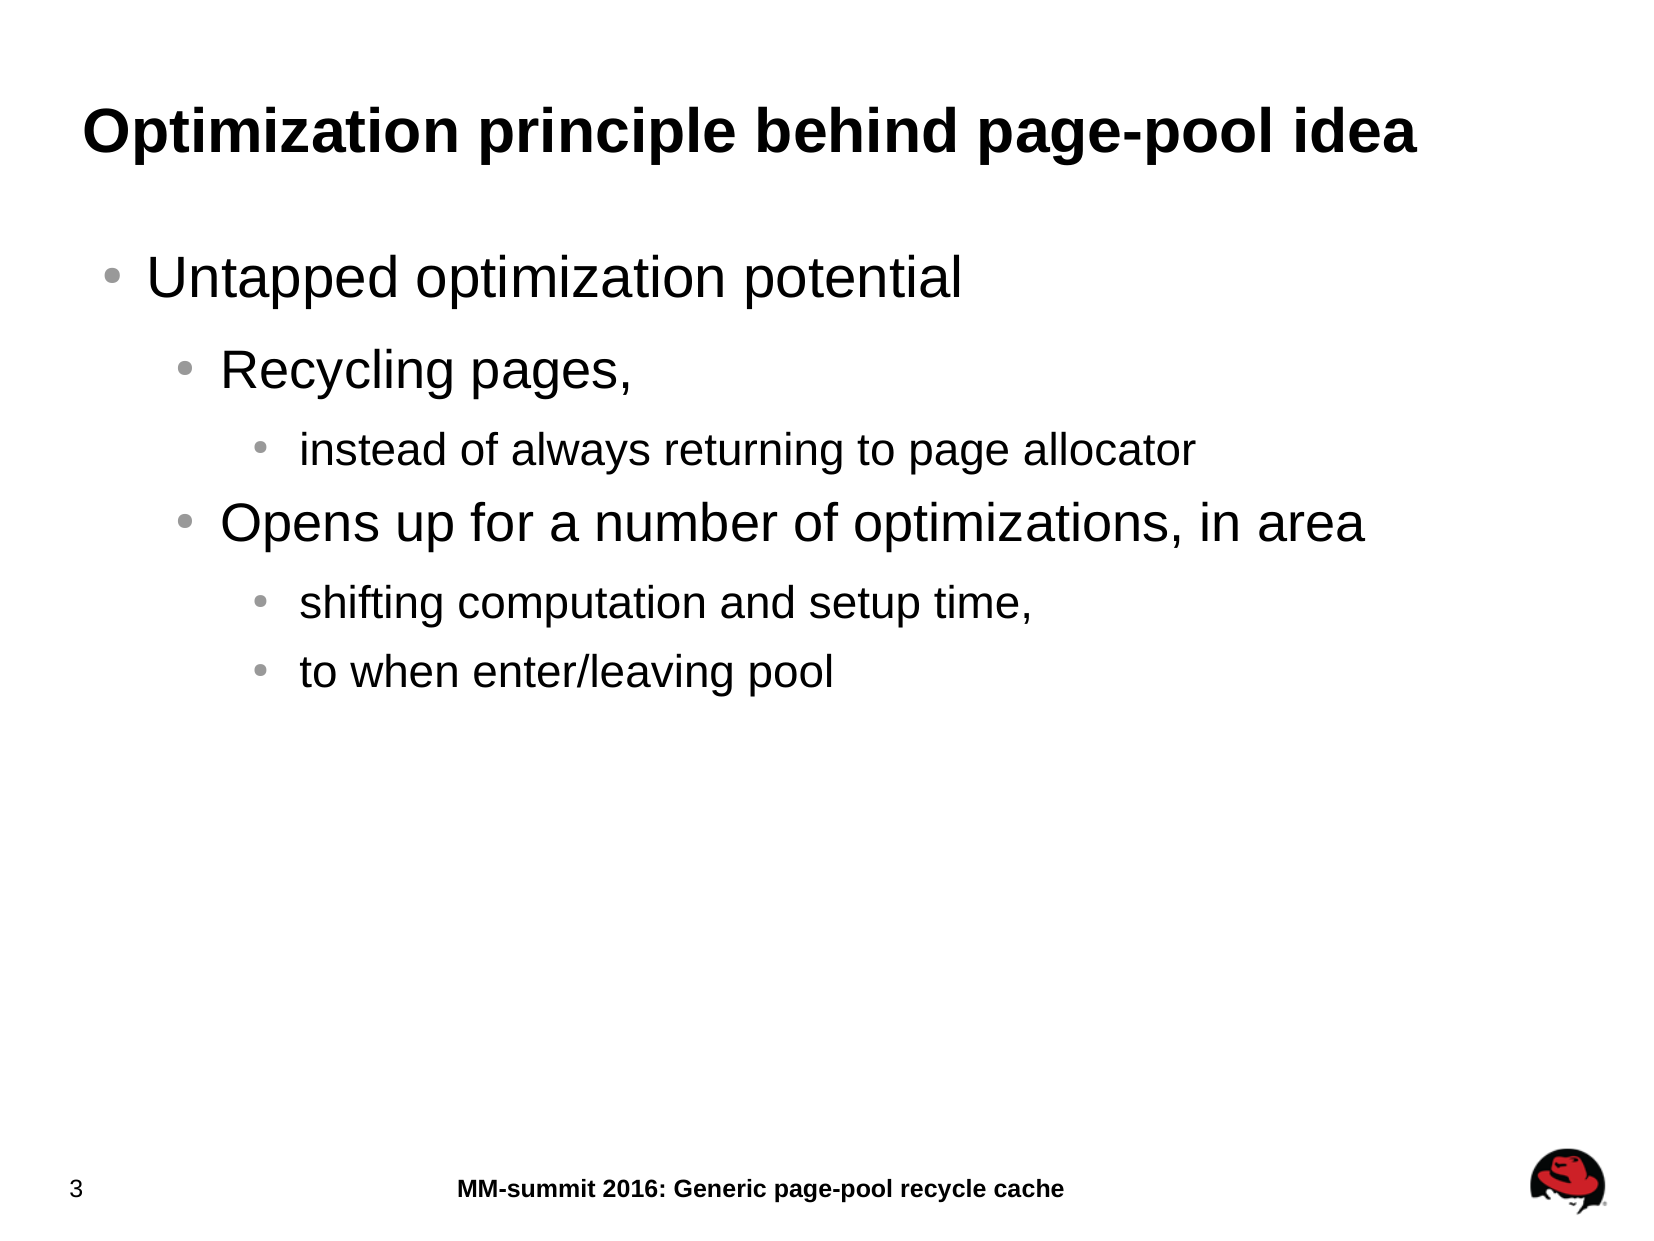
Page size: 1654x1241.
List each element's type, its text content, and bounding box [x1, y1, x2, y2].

picture [1529, 1146, 1613, 1224]
text_box [82, 37, 1571, 226]
list Untapped optimization potential Recycling pages, instead of always returning to page allocator Opens up for a number of optimizations, in area shifting computation and setup time, to when enter/leaving pool [86, 244, 1576, 1039]
